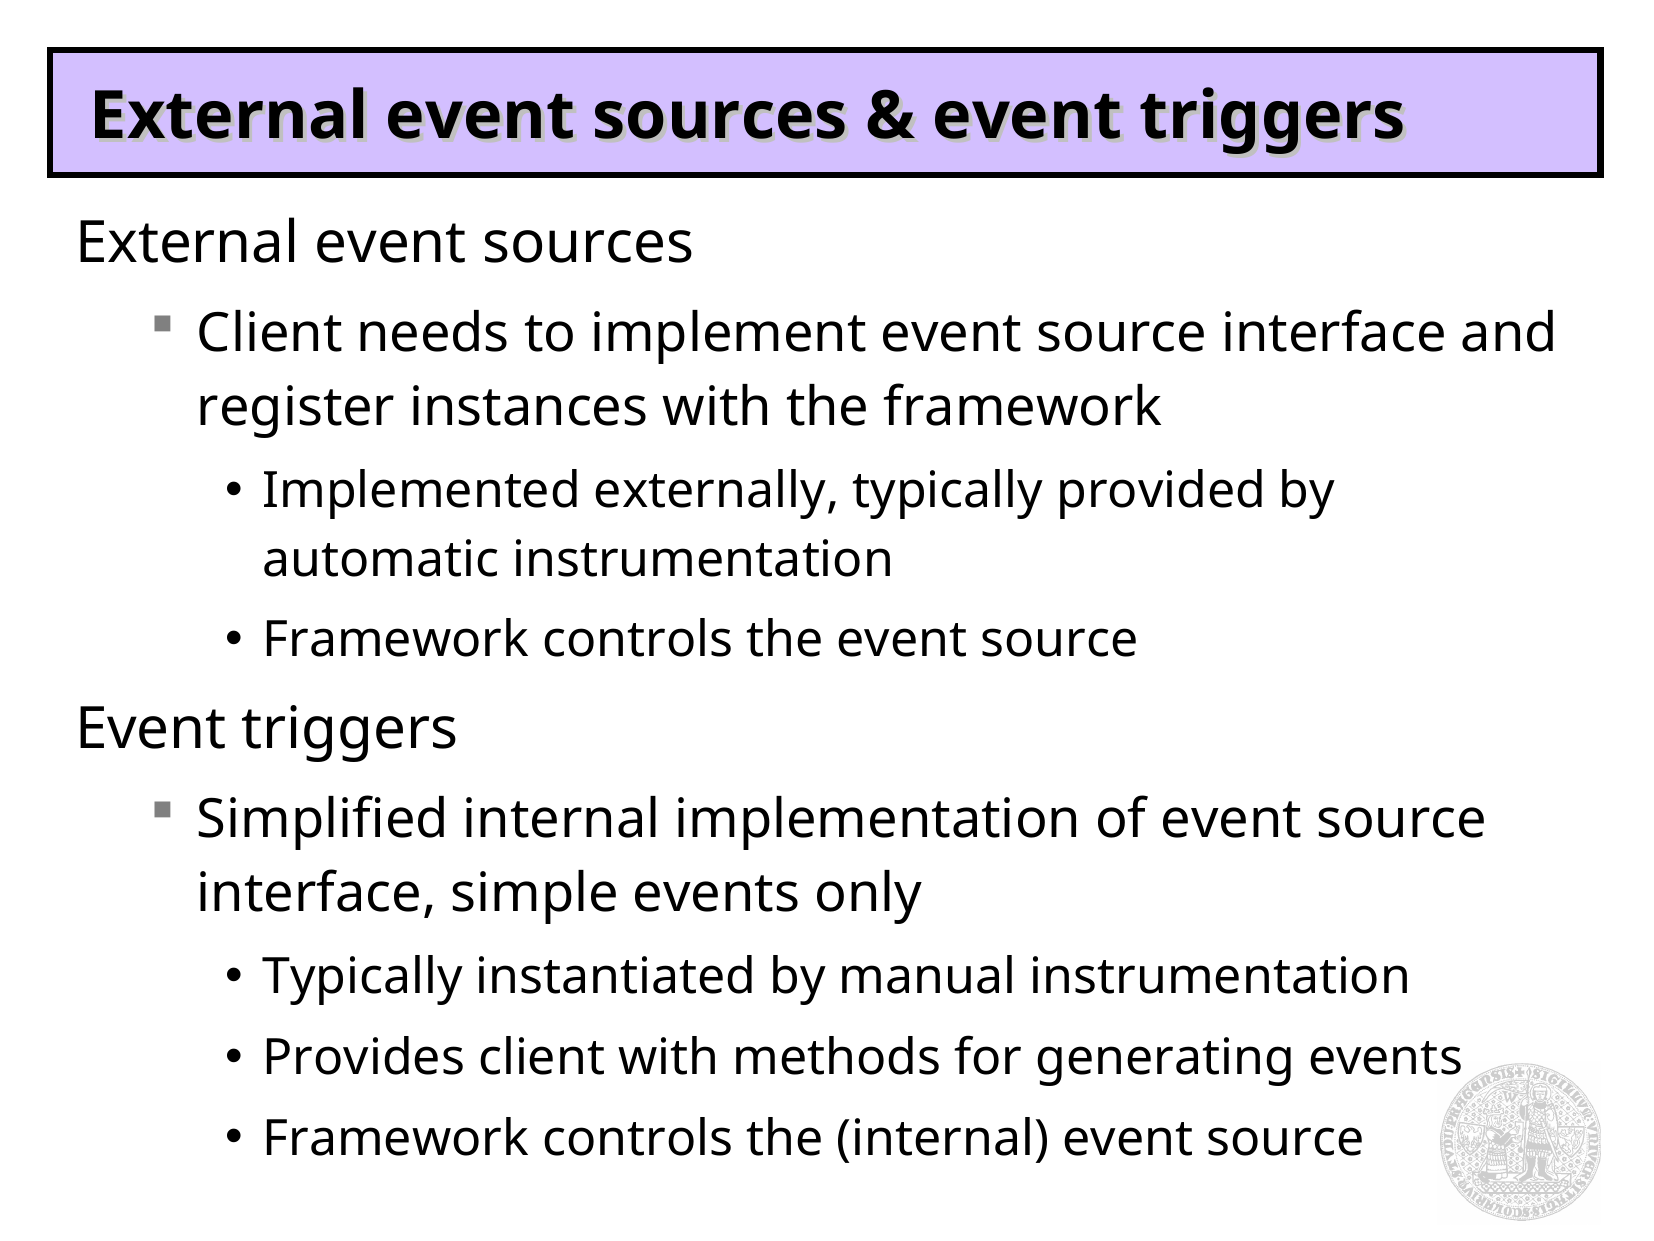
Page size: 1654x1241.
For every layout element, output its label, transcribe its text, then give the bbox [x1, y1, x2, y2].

title External event sources & event triggers [49, 49, 1601, 175]
list External event sources Client needs to implement event source interface and register instances with the framework Implemented externally, typically provided by automatic instrumentation Framework controls the event source Event triggers Simplified internal implementation of event source interface, simple events only Typically instantiated by manual instrumentation Provides client with methods for generating events Framework controls the (internal) event source [75, 199, 1576, 1175]
picture [1437, 1061, 1601, 1225]
